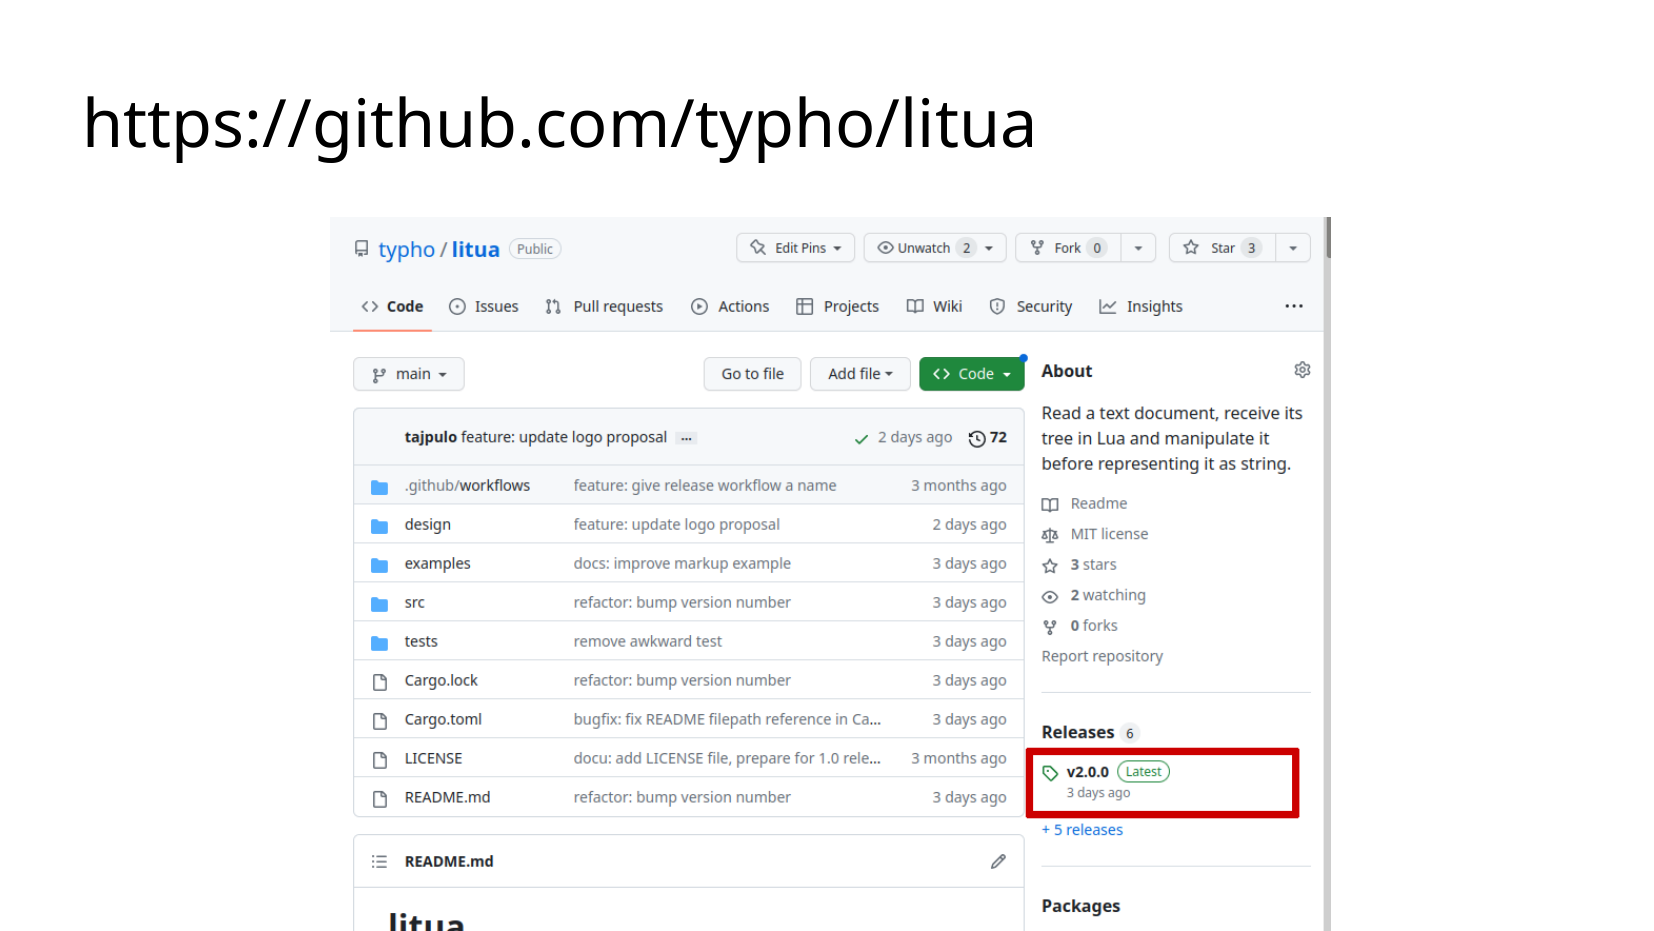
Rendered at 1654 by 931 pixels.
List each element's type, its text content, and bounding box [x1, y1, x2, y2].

picture [330, 217, 1331, 931]
text_box https://github.com/typho/litua [82, 37, 1571, 207]
